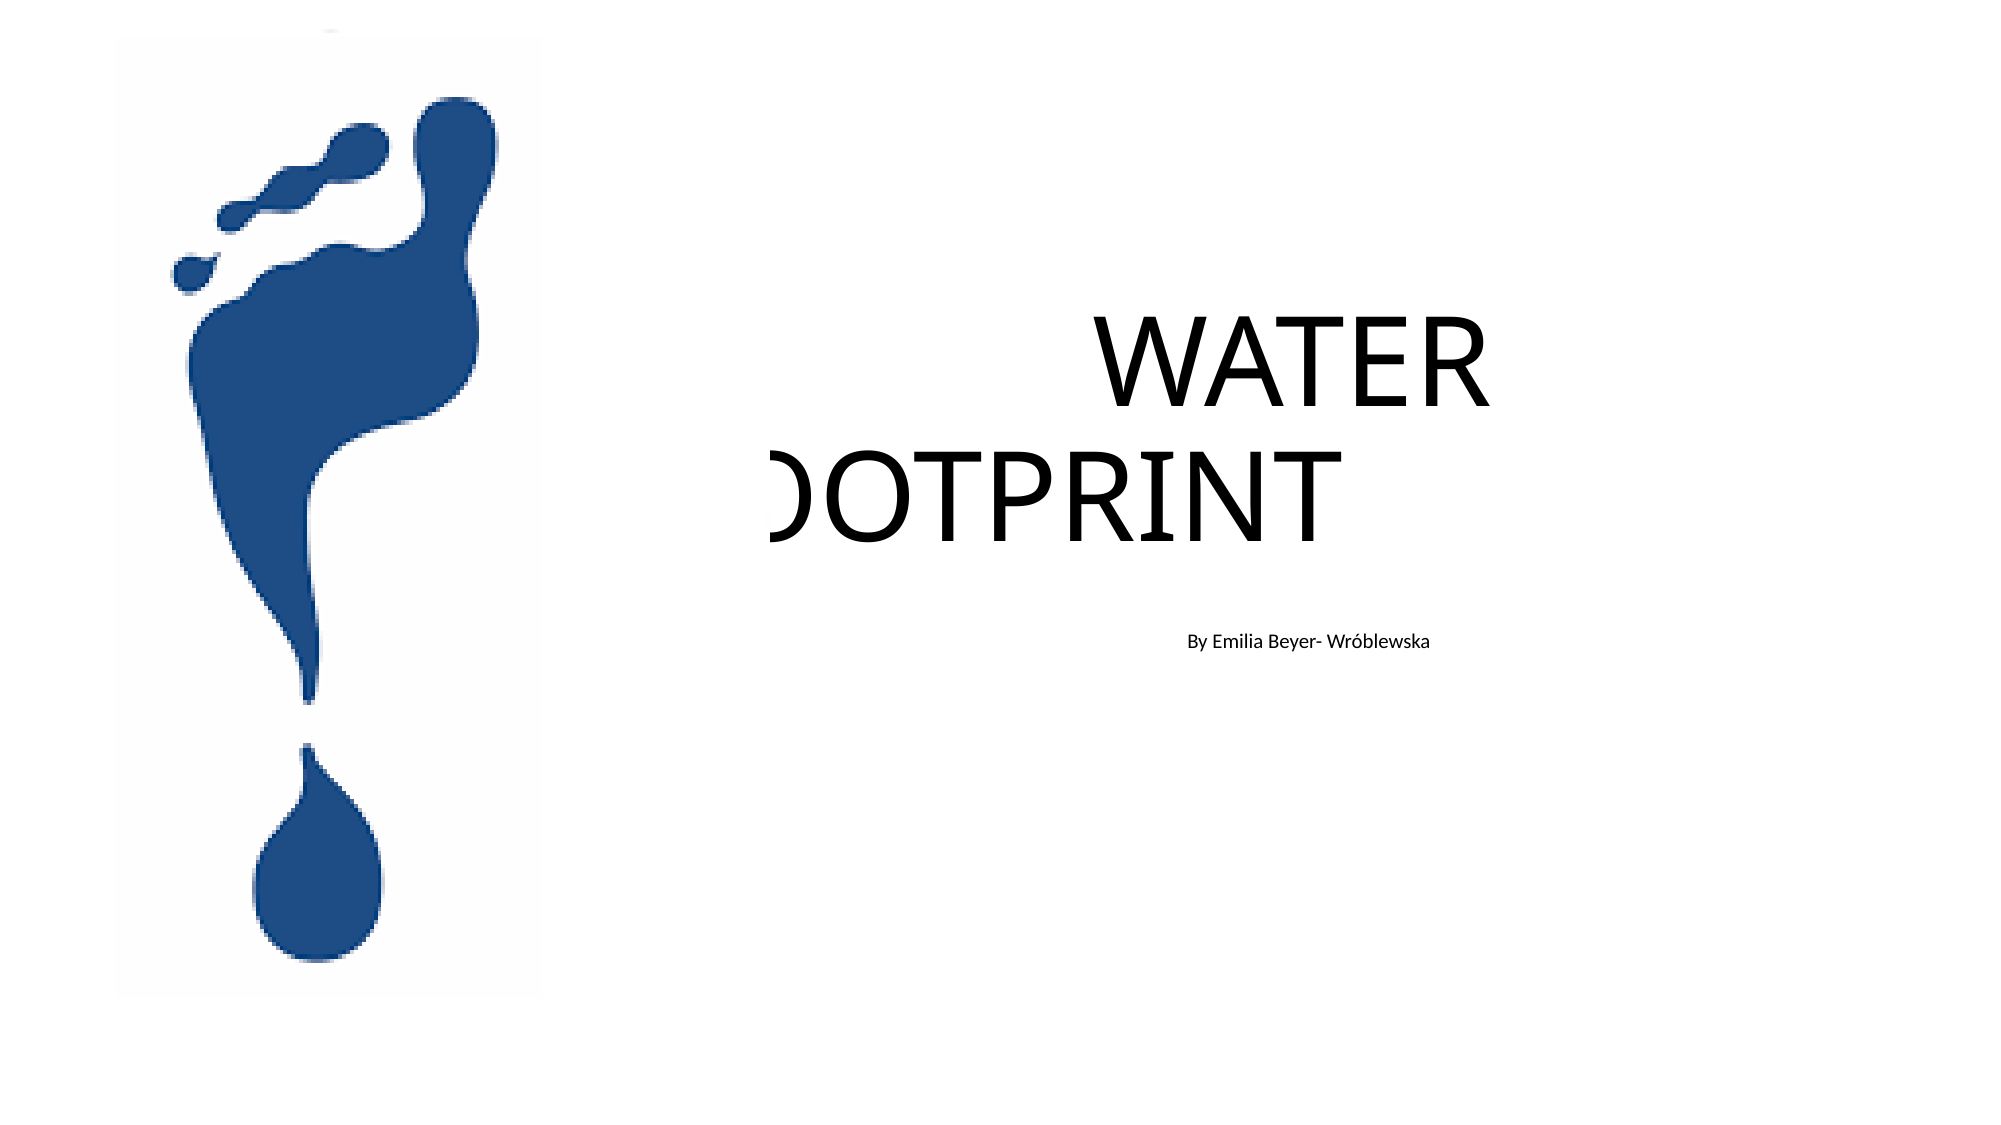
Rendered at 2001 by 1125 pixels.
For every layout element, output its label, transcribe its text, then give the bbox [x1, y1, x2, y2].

subtitle By Emilia Beyer- Wróblewska [903, 622, 1715, 806]
picture [0, 29, 770, 998]
title WATER FOOTPRINT [770, 184, 1750, 576]
